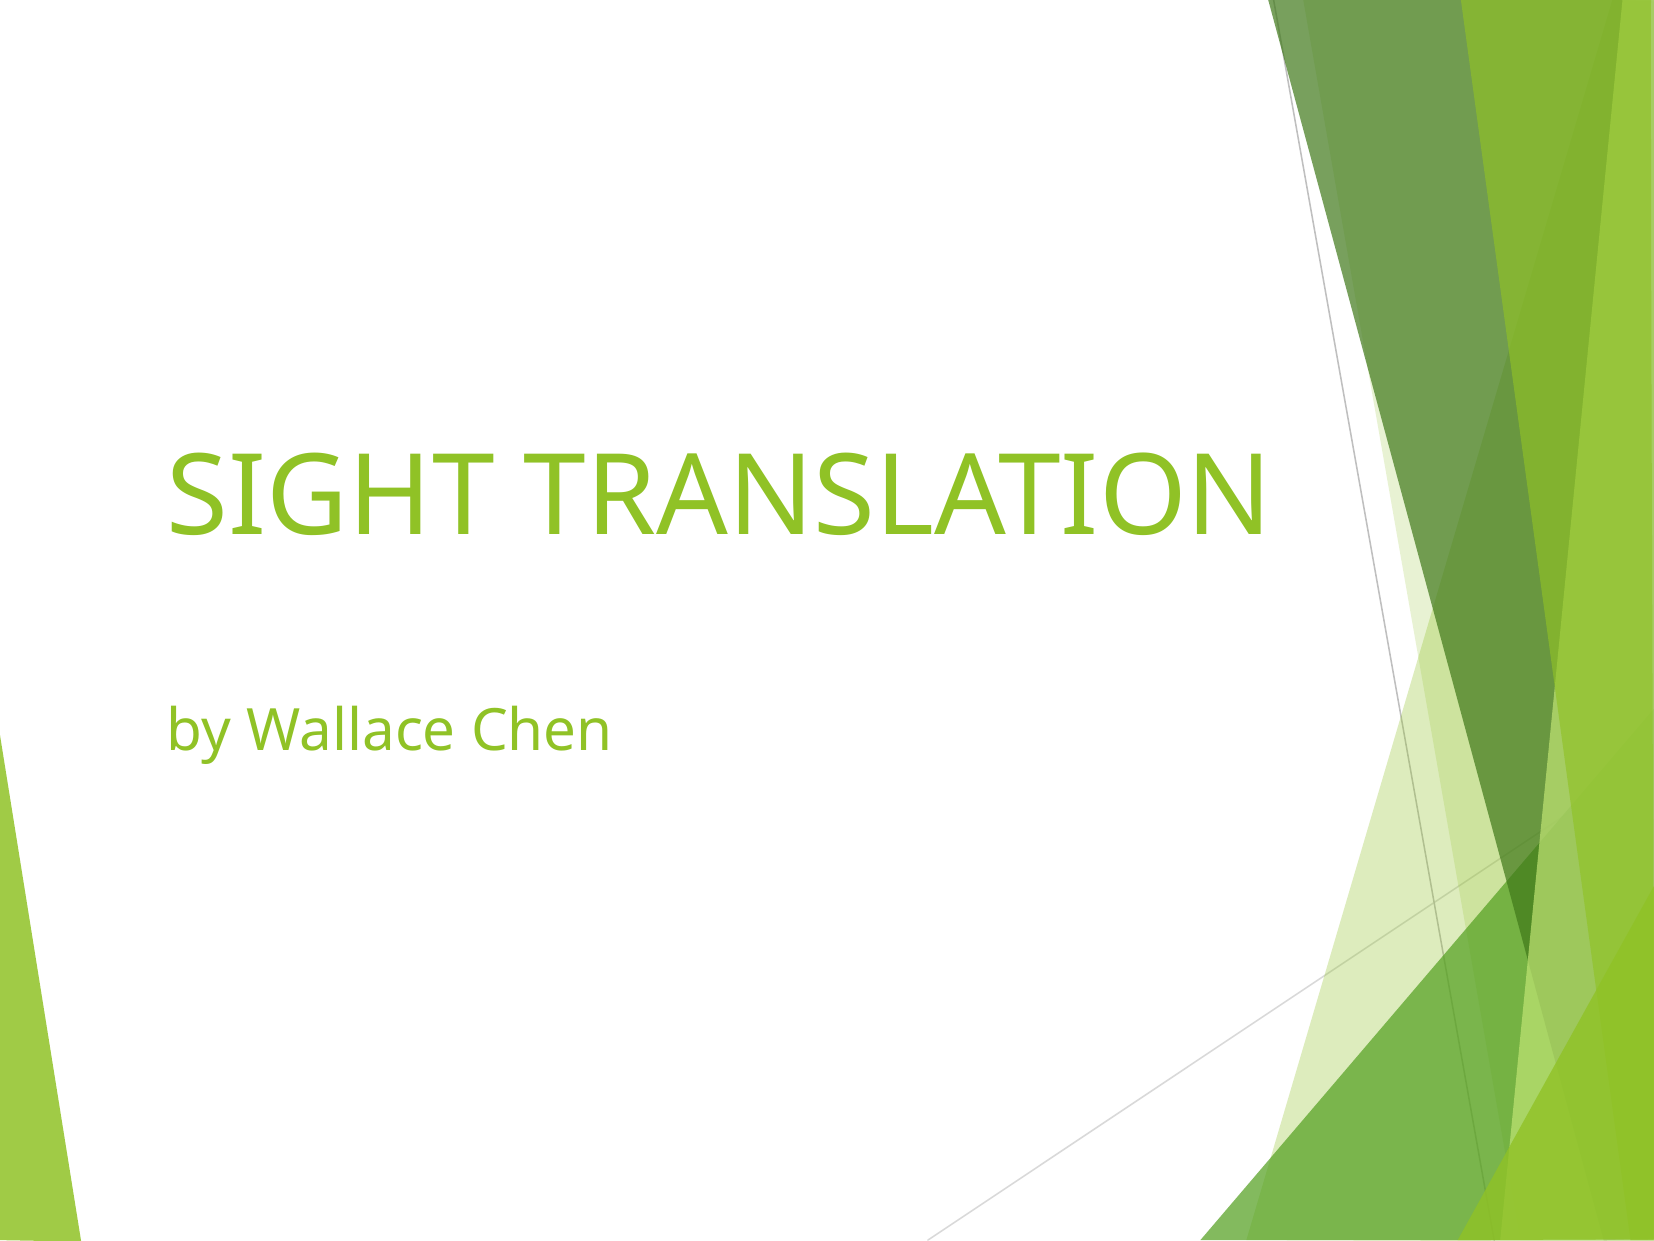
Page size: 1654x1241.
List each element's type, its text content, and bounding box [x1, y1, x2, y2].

title SIGHT TRANSLATION by Wallace Chen [151, 414, 1300, 654]
